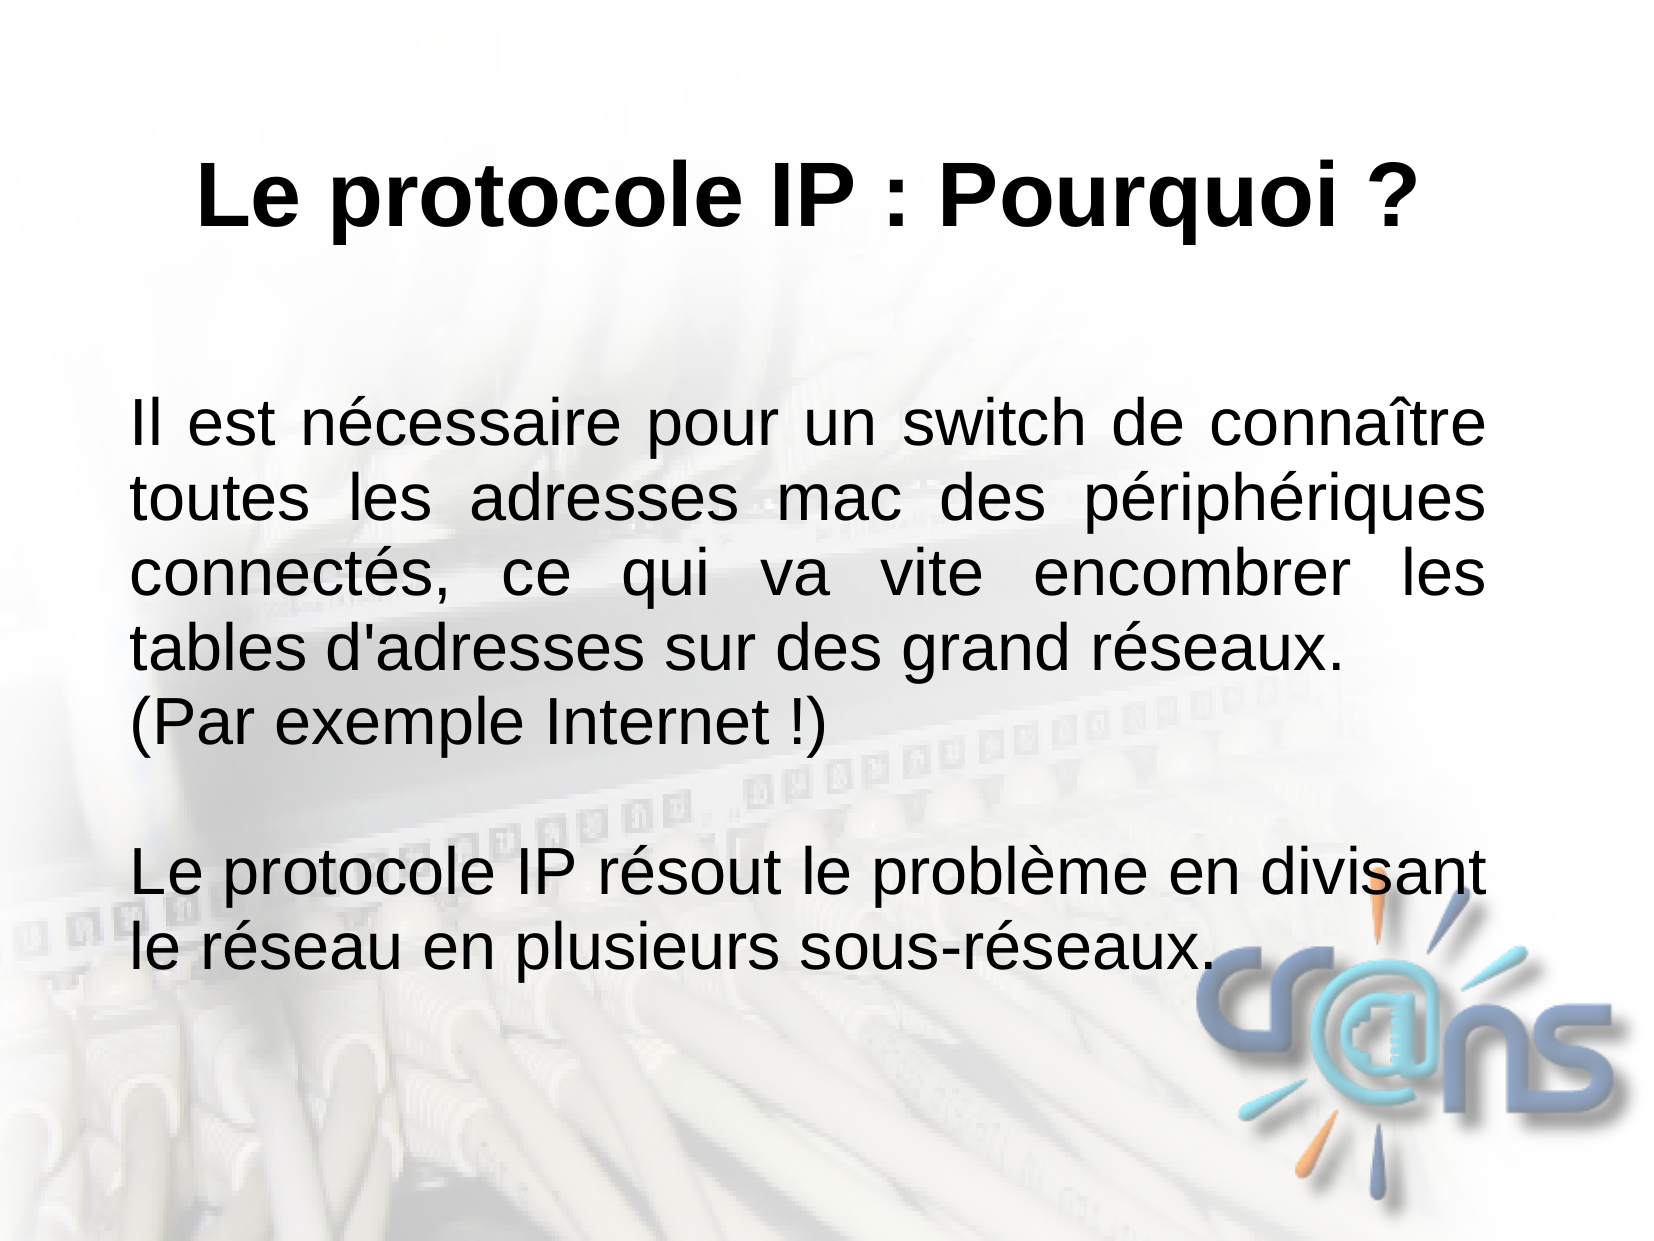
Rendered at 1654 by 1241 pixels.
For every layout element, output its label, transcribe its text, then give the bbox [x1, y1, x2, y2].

picture [0, 0, 1654, 1241]
title Le protocole IP : Pourquoi ? [82, 90, 1536, 298]
subtitle Il est nécessaire pour un switch de connaître toutes les adresses mac des périphériques connectés, ce qui va vite encombrer les tables d'adresses sur des grand réseaux. (Par exemple Internet !) Le protocole IP résout le problème en divisant le réseau en plusieurs sous-réseaux. [129, 324, 1489, 1045]
